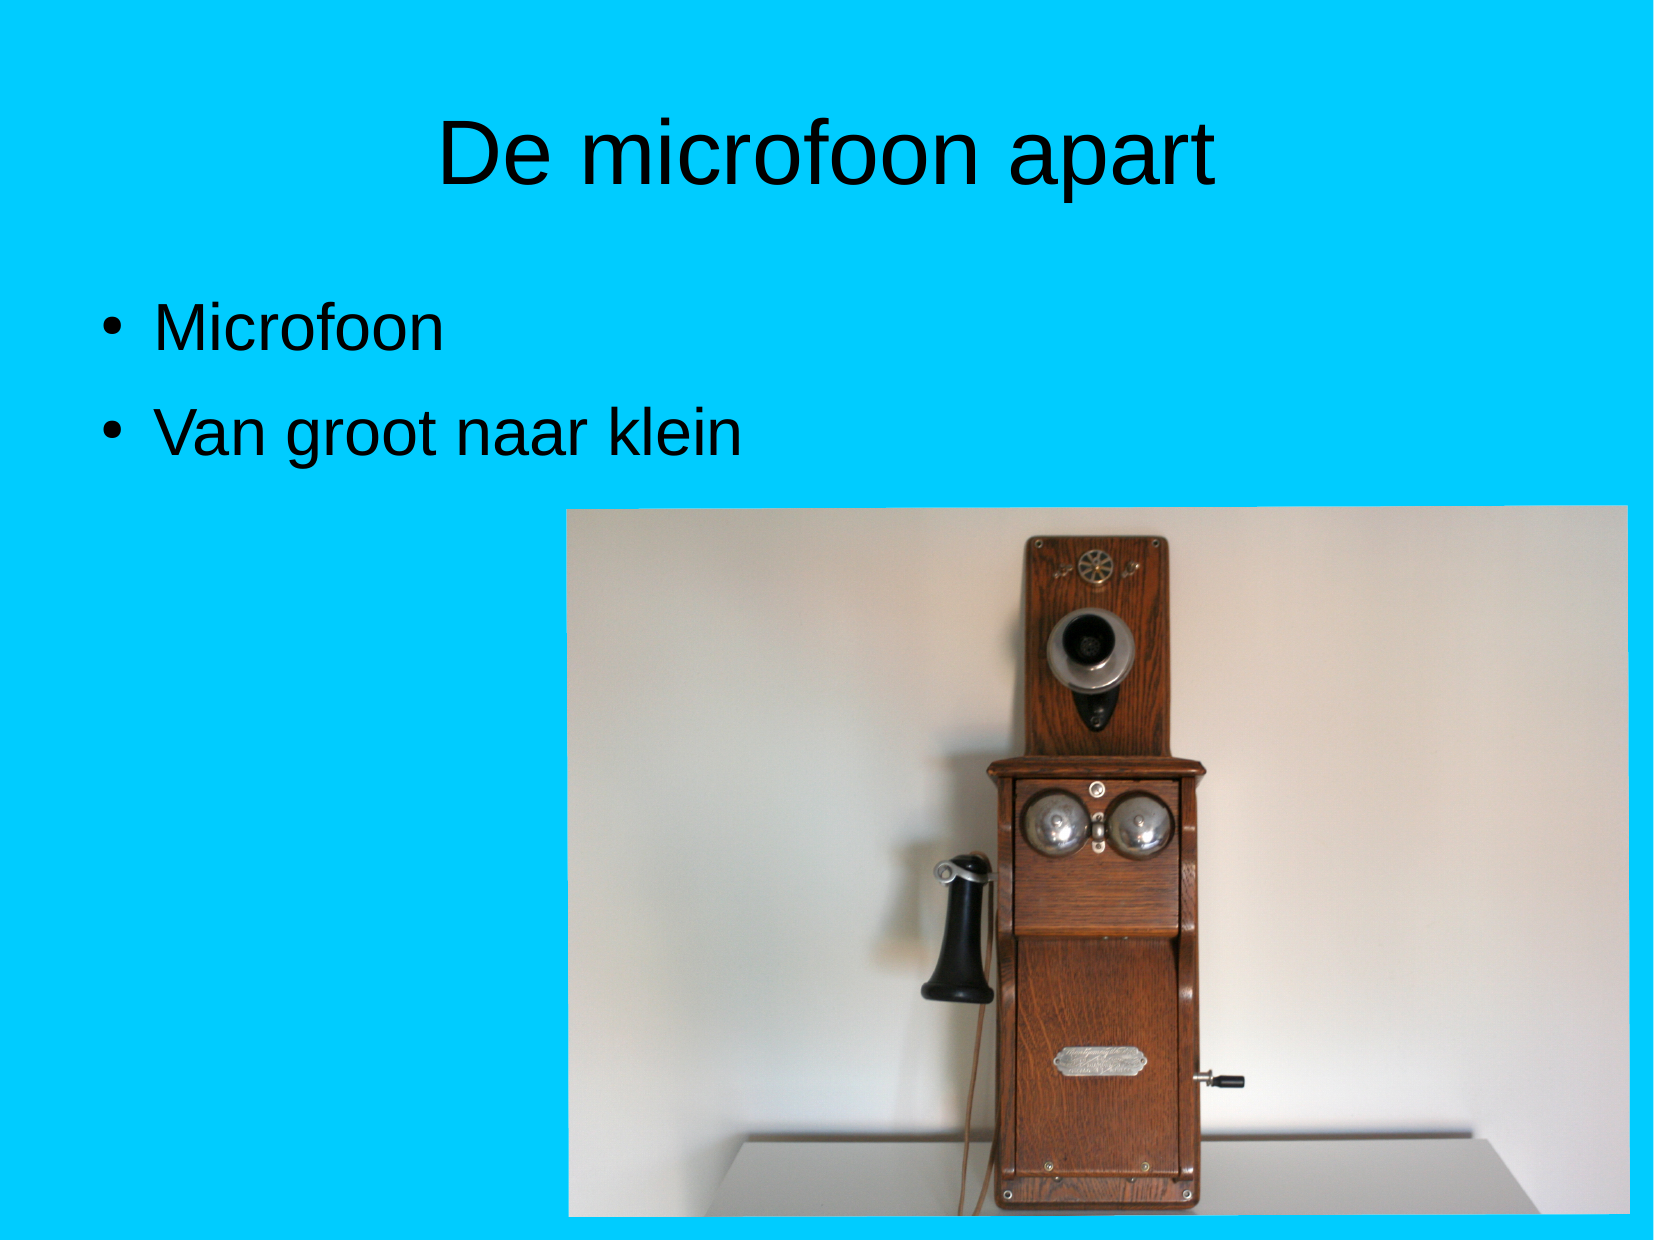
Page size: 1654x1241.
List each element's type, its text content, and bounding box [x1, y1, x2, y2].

title De microfoon apart [82, 49, 1571, 257]
list Microfoon Van groot naar klein [82, 290, 1571, 1109]
picture [567, 506, 1629, 1216]
